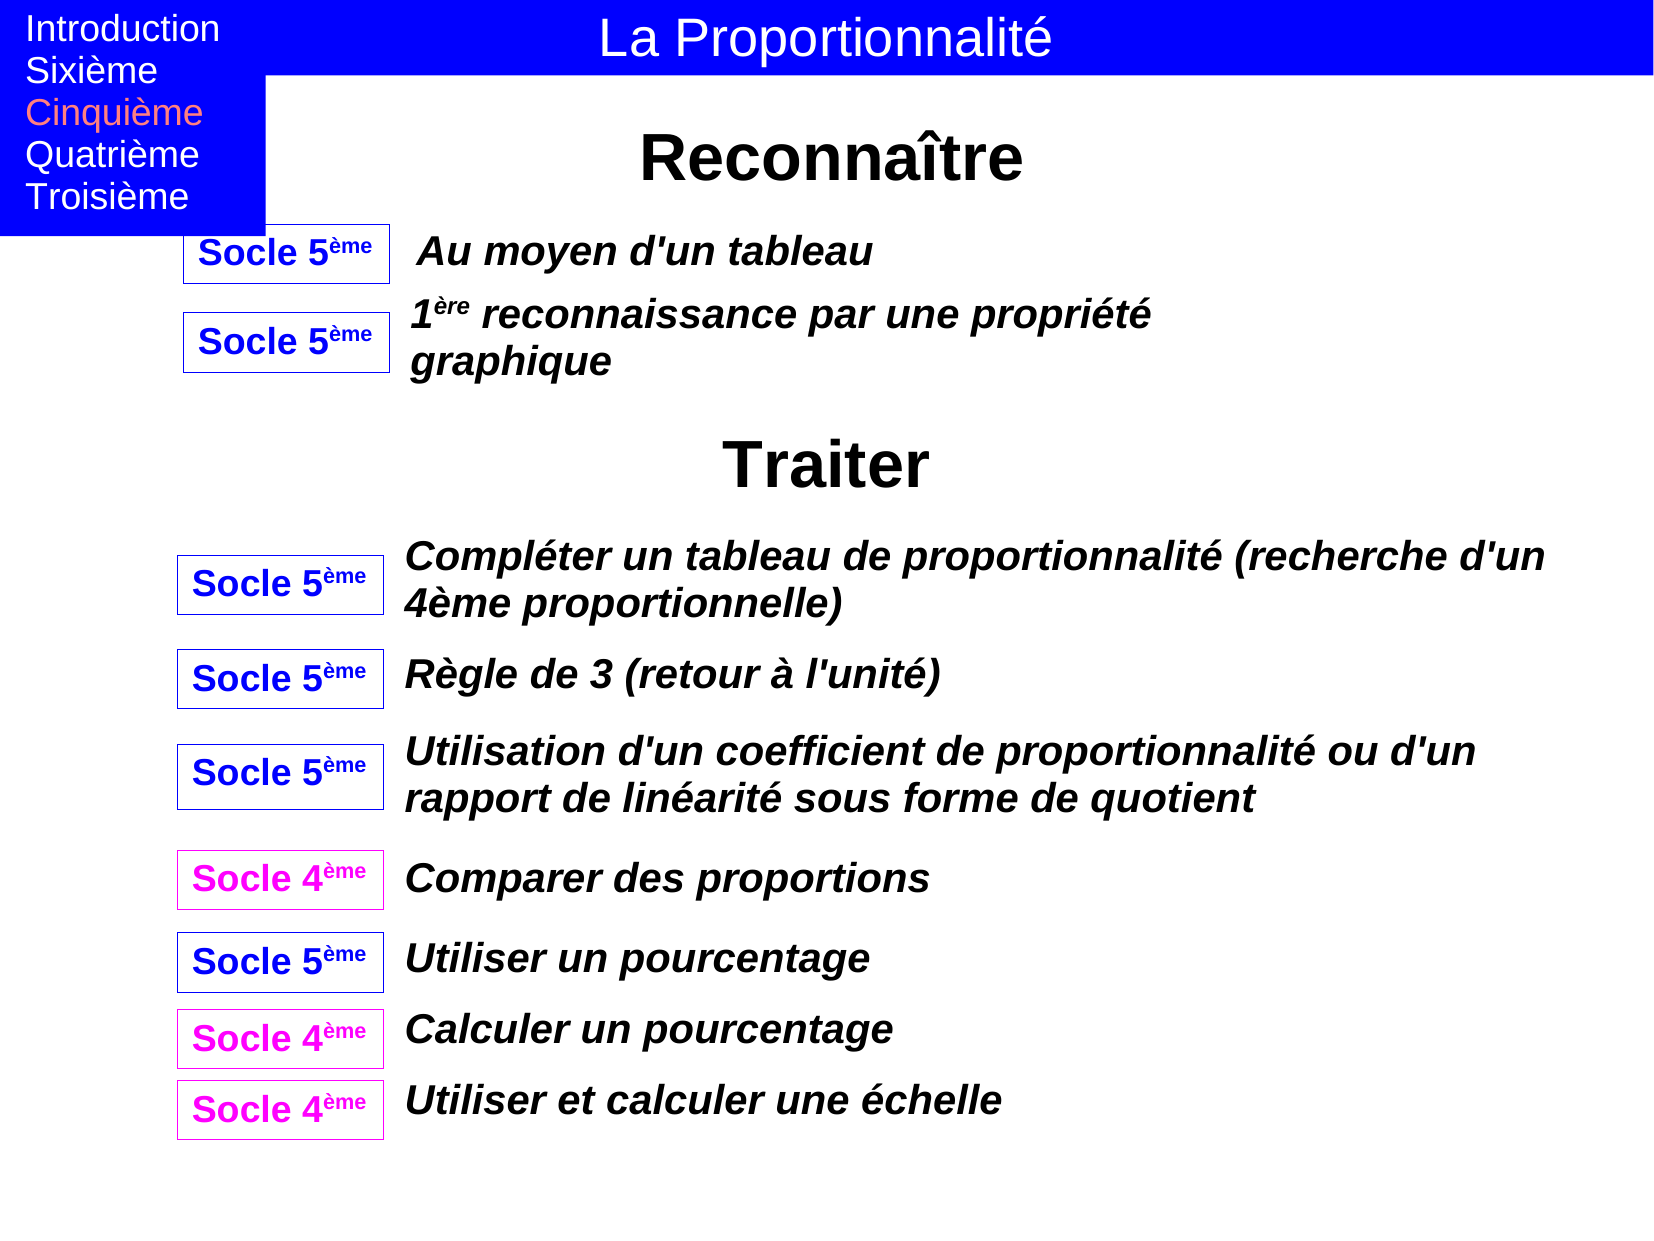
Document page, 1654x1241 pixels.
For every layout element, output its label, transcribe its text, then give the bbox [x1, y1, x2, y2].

text_box Utiliser un pourcentage [389, 927, 1571, 990]
text_box Traiter [250, 419, 1403, 509]
text_box Socle 5ème [177, 555, 384, 615]
text_box Règle de 3 (retour à l'unité) [389, 643, 1217, 706]
text_box Utilisation d'un coefficient de proportionnalité ou d'un rapport de linéarité sous forme de quotient [389, 720, 1571, 830]
text_box Socle 5ème [183, 224, 390, 284]
text_box Compléter un tableau de proportionnalité (recherche d'un 4ème proportionnelle) [389, 525, 1571, 635]
text_box Socle 5ème [177, 649, 384, 709]
text_box Reconnaître [413, 112, 1270, 202]
text_box Socle 4ème [177, 850, 384, 910]
text_box Calculer un pourcentage [389, 998, 1571, 1061]
text_box Socle 5ème [183, 312, 390, 373]
text_box Socle 5ème [177, 932, 384, 993]
text_box Comparer des proportions [389, 847, 1217, 910]
text_box La Proportionnalité [266, 0, 1654, 76]
text_box Au moyen d'un tableau [401, 220, 1140, 283]
text_box Utiliser et calculer une échelle [389, 1069, 1571, 1132]
text_box Socle 4ème [177, 1009, 384, 1069]
text_box Socle 5ème [177, 744, 384, 810]
text_box Introduction Sixième Cinquième Quatrième Troisième [0, 0, 266, 237]
text_box 1ère reconnaissance par une propriété graphique [395, 283, 1252, 395]
text_box Socle 4ème [177, 1080, 384, 1140]
